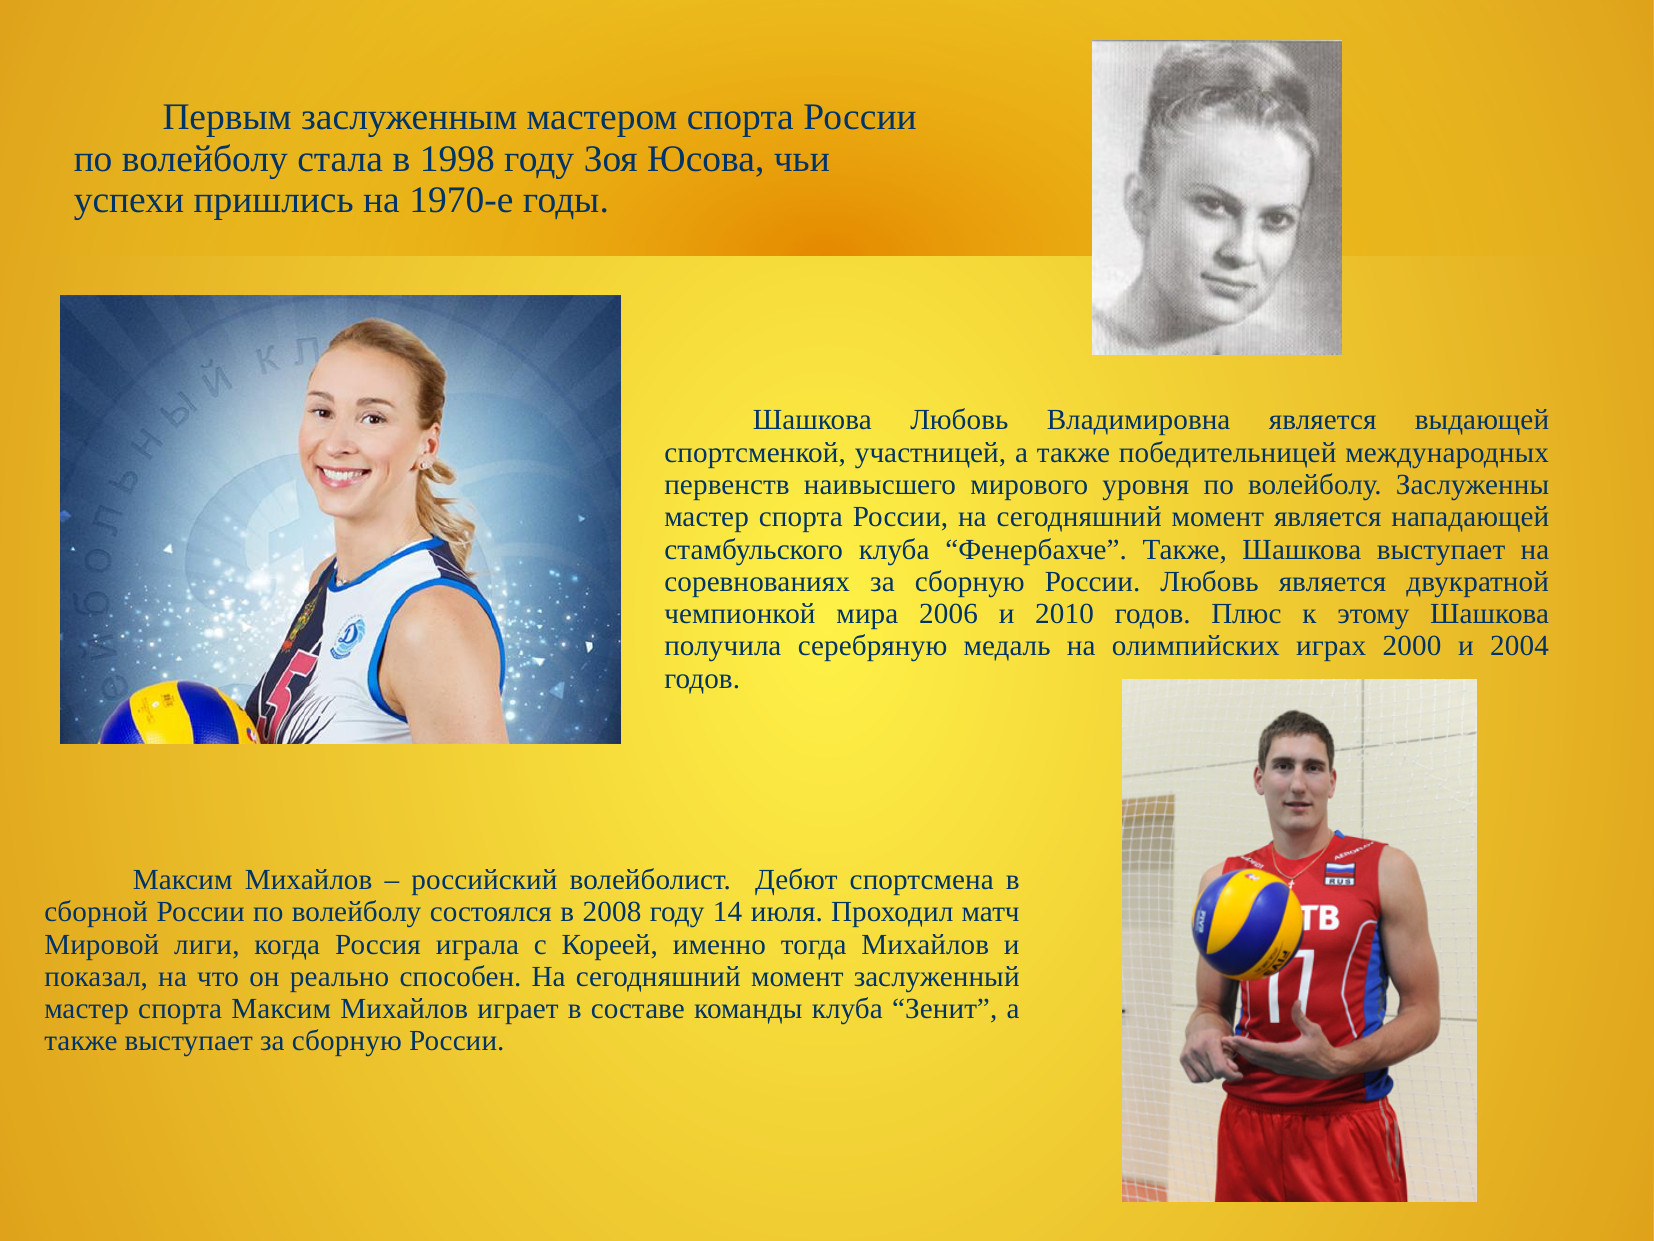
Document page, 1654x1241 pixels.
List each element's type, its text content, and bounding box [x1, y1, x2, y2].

text_box Первым заслуженным мастером спорта России по волейболу стала в 1998 году Зоя Юсова, чьи успехи пришлись на 1970-е годы. [59, 88, 945, 296]
picture [60, 295, 621, 744]
text_box Максим Михайлов – российский волейболист. Дебют спортсмена в сборной России по волейболу состоялся в 2008 году 14 июля. Проходил матч Мировой лиги, когда Россия играла с Кореей, именно тогда Михайлов и показал, на что он реально способен. На сегодняшний момент заслуженный мастер спорта Максим Михайлов играет в составе команды клуба “Зенит”, а также выступает за сборную России. [29, 856, 1036, 1093]
text_box Шашкова Любовь Владимировна является выдающей спортсменкой, участницей, а также победительницей международных первенств наивысшего мирового уровня по волейболу. Заслуженны мастер спорта России, на сегодняшний момент является нападающей стамбульского клуба “Фенербахче”. Также, Шашкова выступает на соревнованиях за сборную России. Любовь является двукратной чемпионкой мира 2006 и 2010 годов. Плюс к этому Шашкова получила серебряную медаль на олимпийских играх 2000 и 2004 годов. [649, 396, 1565, 709]
picture [1092, 40, 1342, 355]
picture [1122, 679, 1477, 1202]
